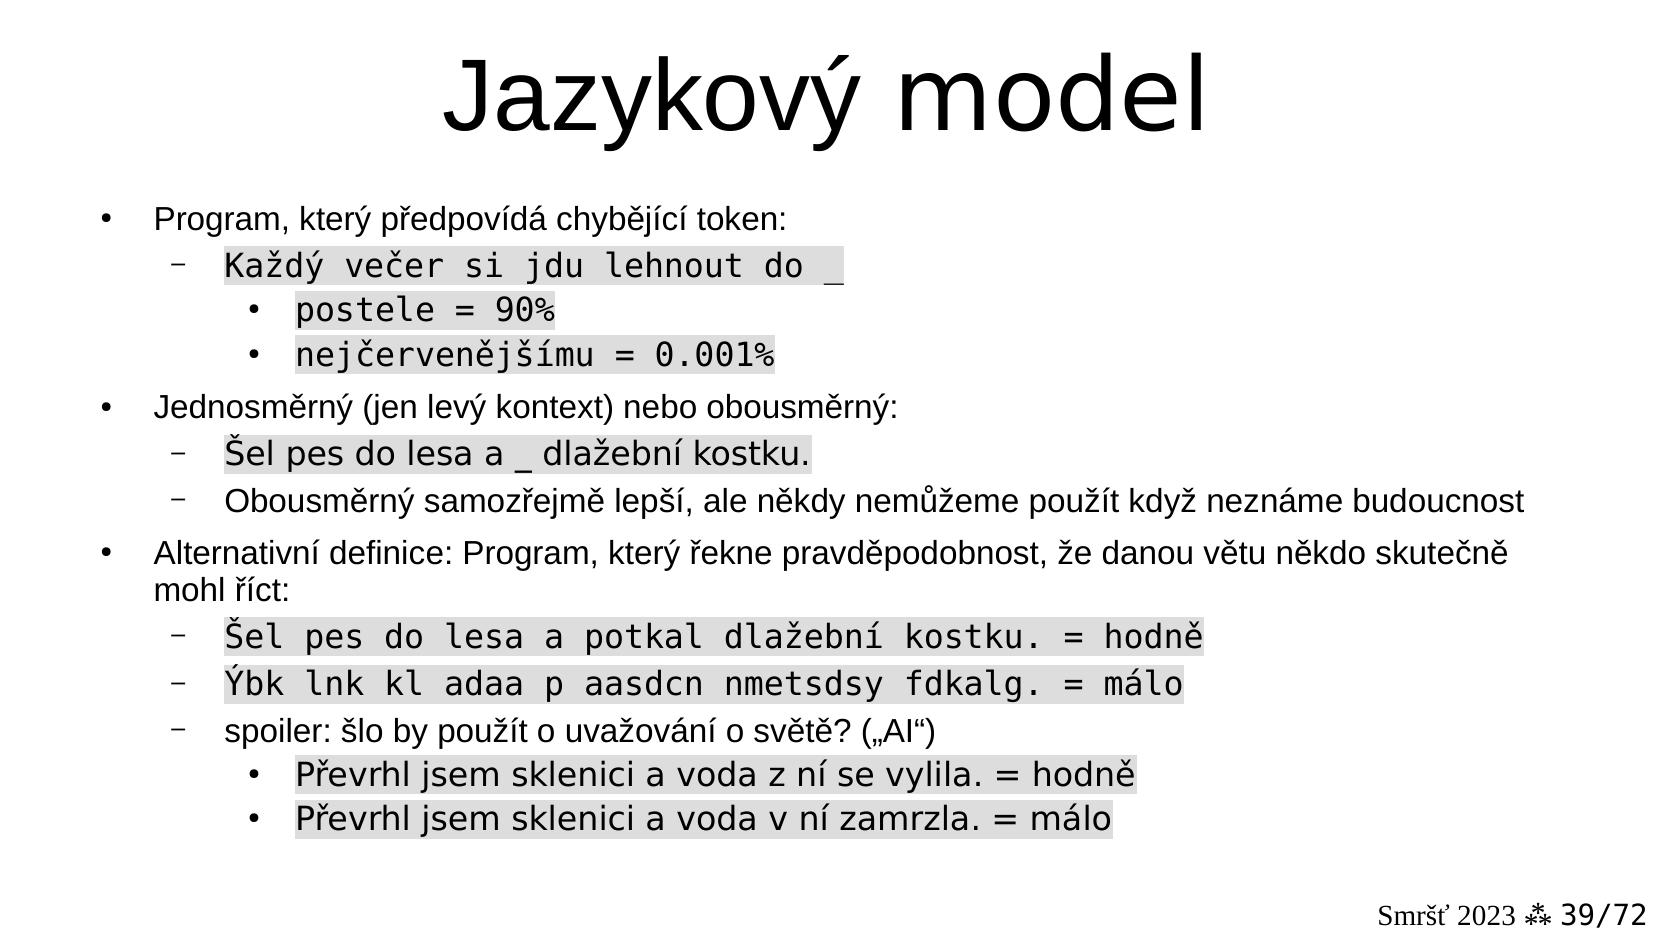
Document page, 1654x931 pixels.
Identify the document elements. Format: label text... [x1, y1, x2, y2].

list Program, který předpovídá chybějící token: Každý večer si jdu lehnout do _ postele = 90% nejčervenějšímu = 0.001% Jednosměrný (jen levý kontext) nebo obousměrný: Šel pes do lesa a _ dlažební kostku. Obousměrný samozřejmě lepší, ale někdy nemůžeme použít když neznáme budoucnost Alternativní definice: Program, který řekne pravděpodobnost, že danou větu někdo skutečně mohl říct: Šel pes do lesa a potkal dlažební kostku. = hodně Ýbk lnk kl adaa p aasdcn nmetsdsy fdkalg. = málo spoiler: šlo by použít o uvažování o světě? („AI“) Převrhl jsem sklenici a voda z ní se vylila. = hodně Převrhl jsem sklenici a voda v ní zamrzla. = málo [82, 200, 1571, 897]
title Jazykový model [82, 36, 1571, 155]
